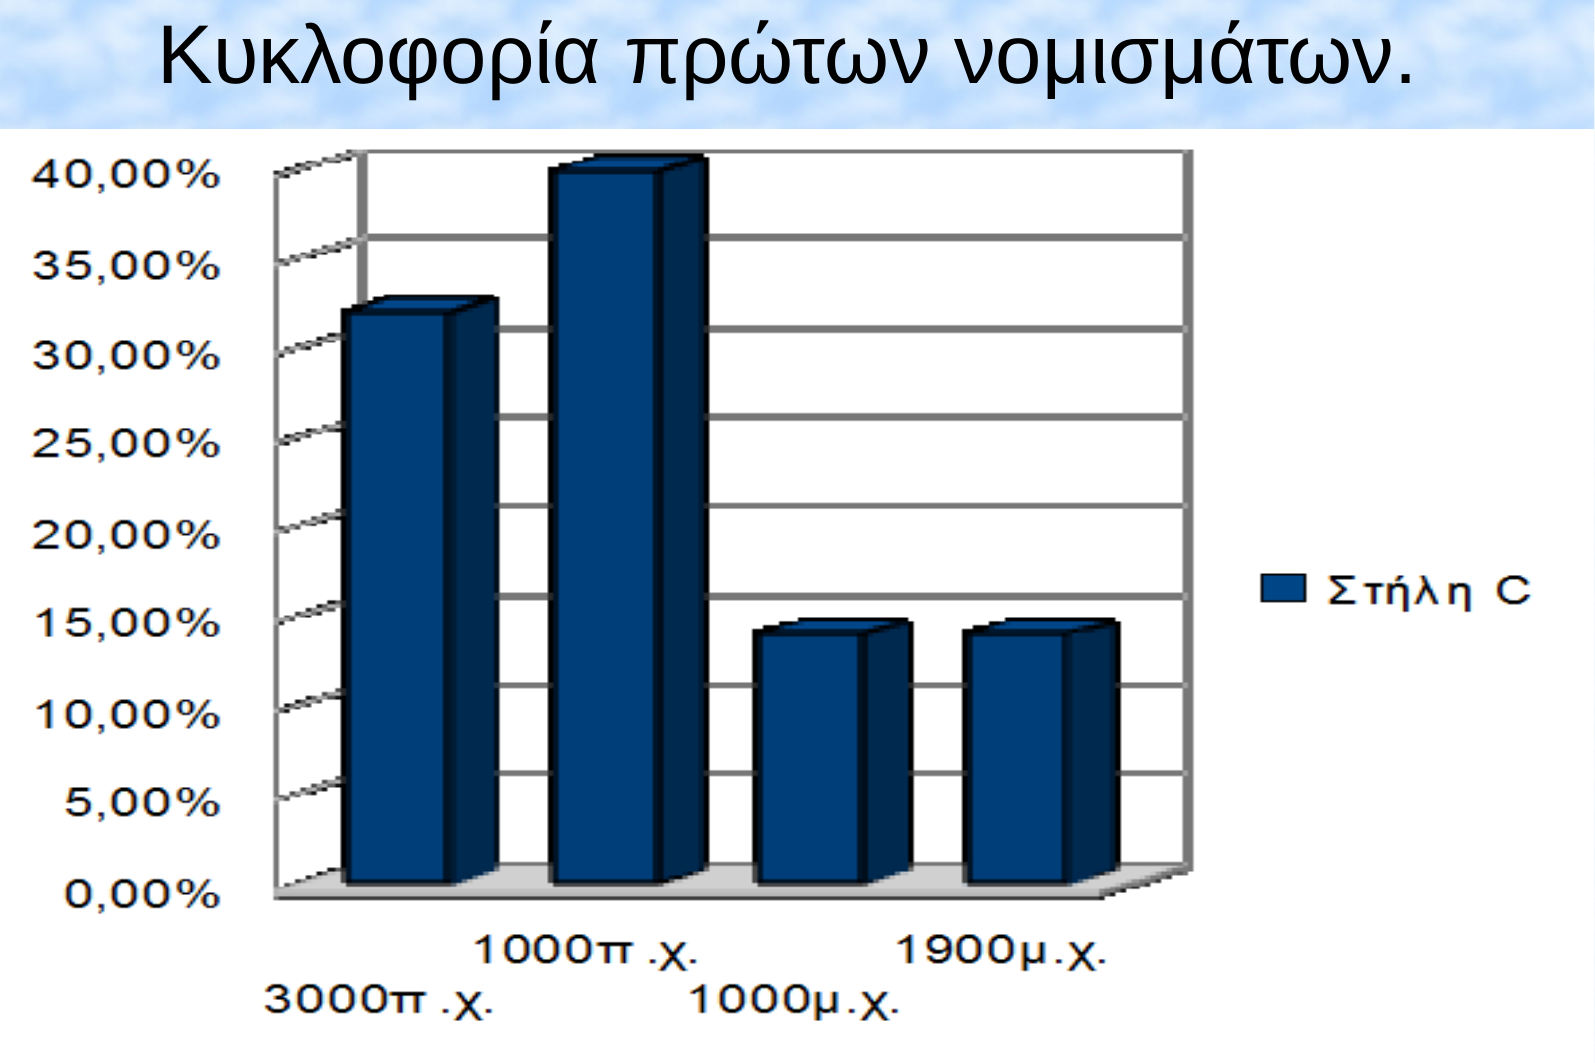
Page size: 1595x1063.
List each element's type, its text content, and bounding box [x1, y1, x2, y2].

picture [0, 0, 1595, 1063]
title Κυκλοφορία πρώτων νομισμάτων. [70, 8, 1506, 129]
